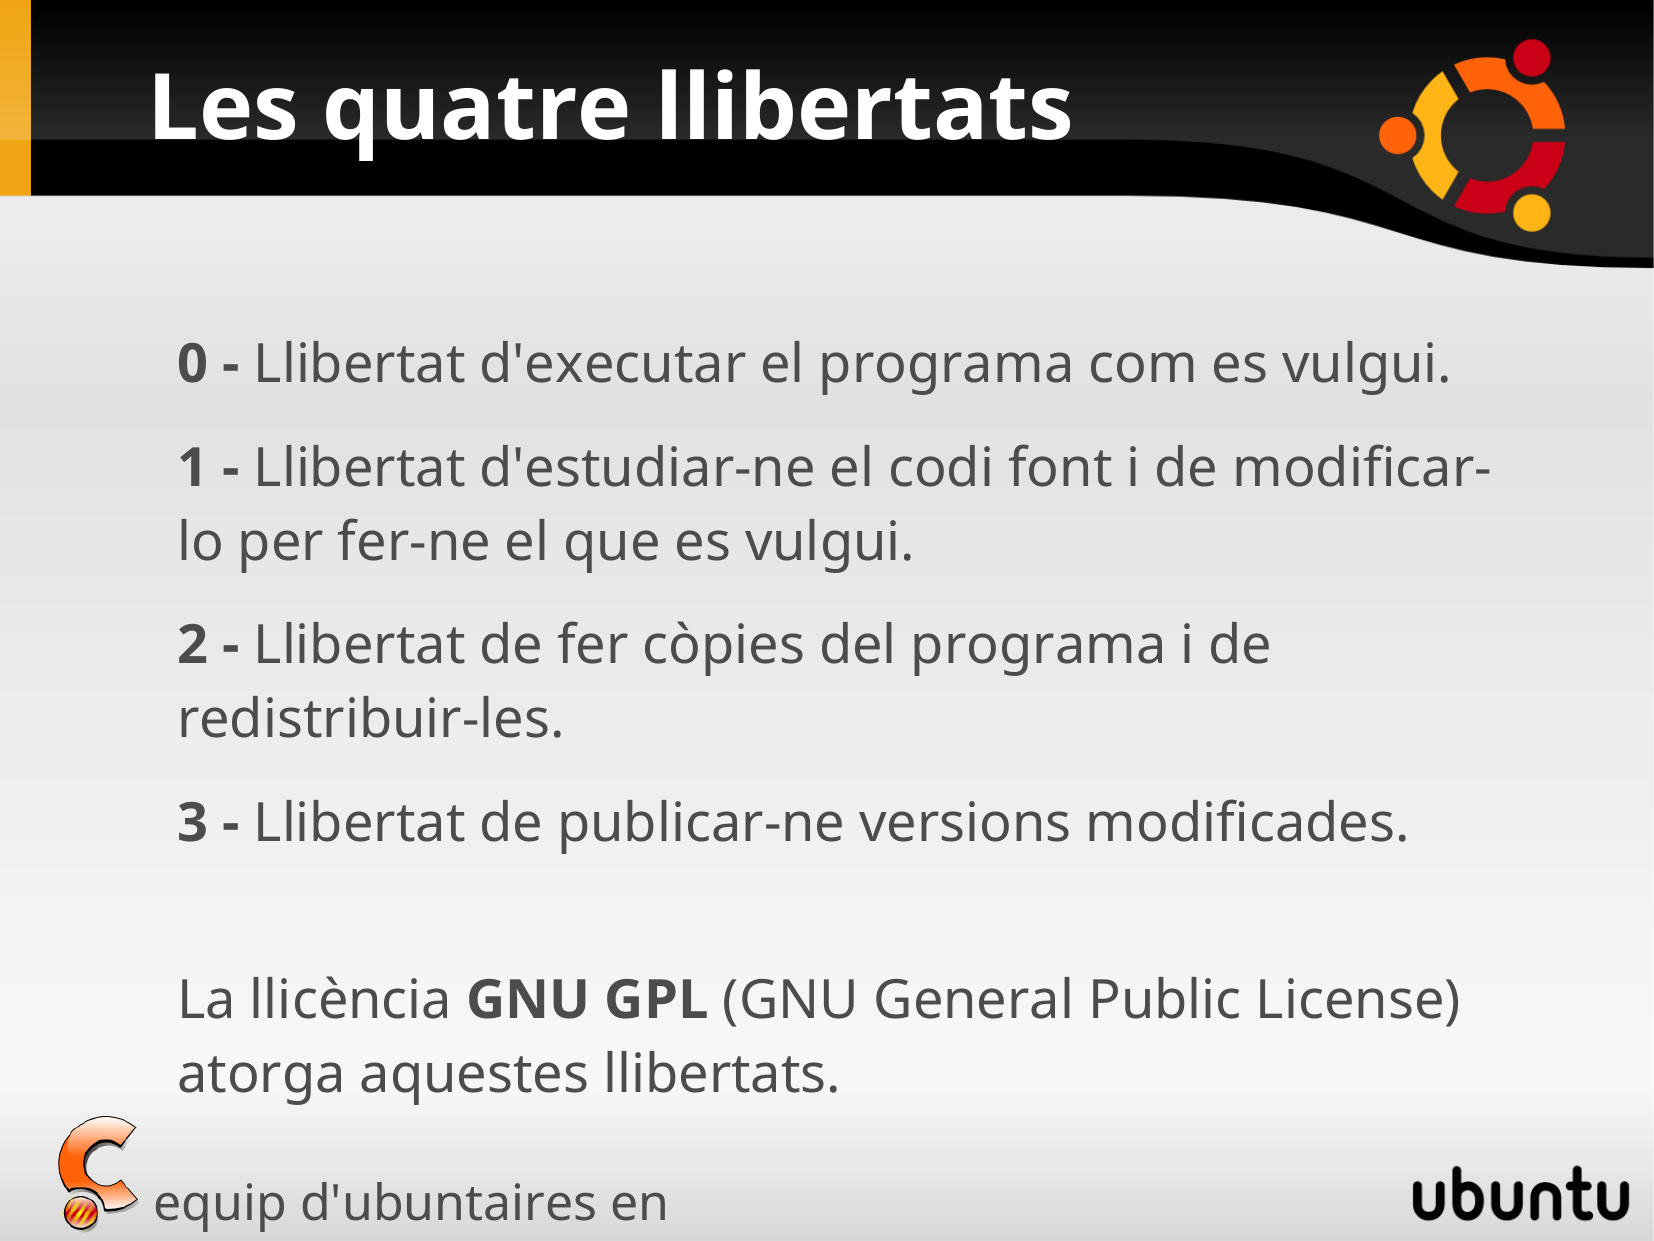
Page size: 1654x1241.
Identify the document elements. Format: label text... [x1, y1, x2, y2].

picture [0, 0, 1654, 1241]
text_box 0 - Llibertat d'executar el programa com es vulgui. 1 - Llibertat d'estudiar-ne el codi font i de modificar-lo per fer-ne el que es vulgui. 2 - Llibertat de fer còpies del programa i de redistribuir-les. 3 - Llibertat de publicar-ne versions modificades. La llicència GNU GPL (GNU General Public License) atorga aquestes llibertats. [177, 324, 1536, 1074]
title Les quatre llibertats [0, 0, 1359, 208]
